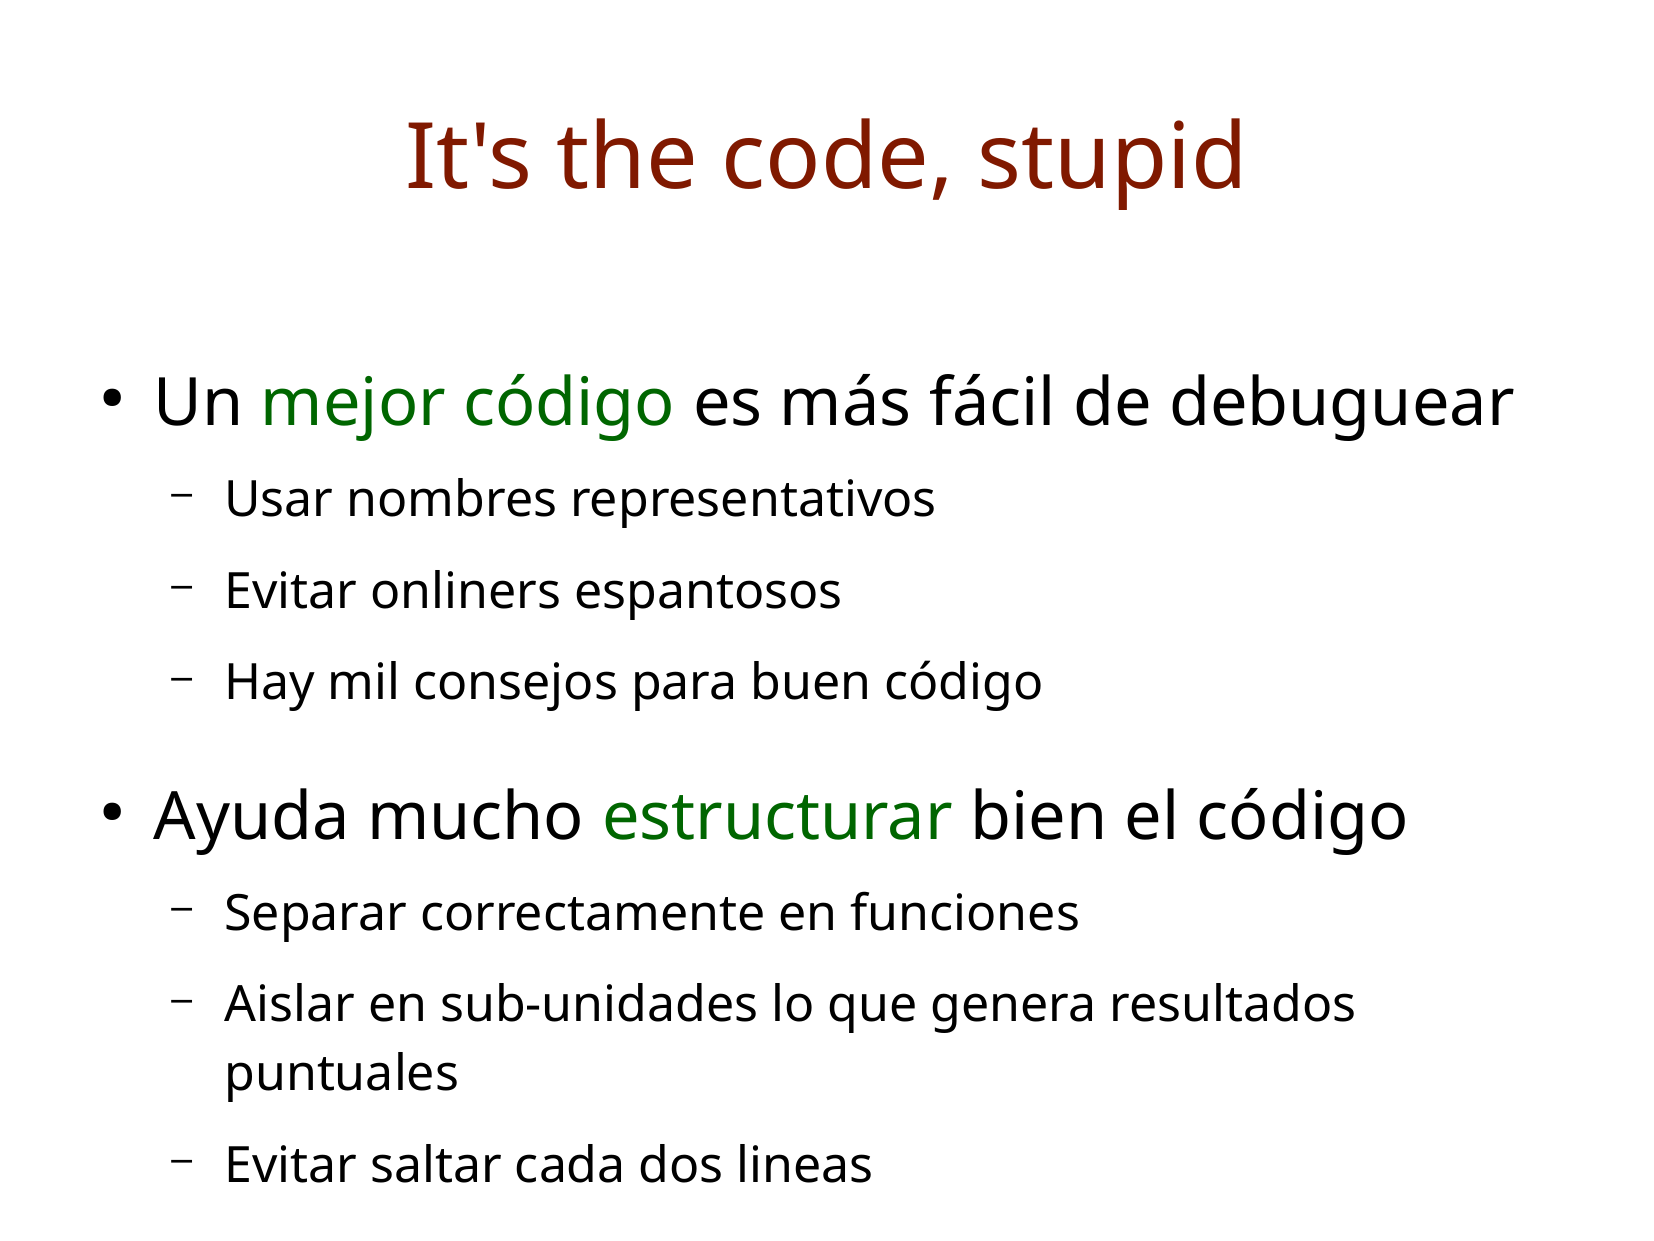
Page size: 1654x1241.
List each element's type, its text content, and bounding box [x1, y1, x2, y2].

list Un mejor código es más fácil de debuguear Usar nombres representativos Evitar onliners espantosos Hay mil consejos para buen código Ayuda mucho estructurar bien el código Separar correctamente en funciones Aislar en sub-unidades lo que genera resultados puntuales Evitar saltar cada dos lineas [82, 354, 1571, 1216]
title It's the code, stupid [82, 49, 1571, 257]
